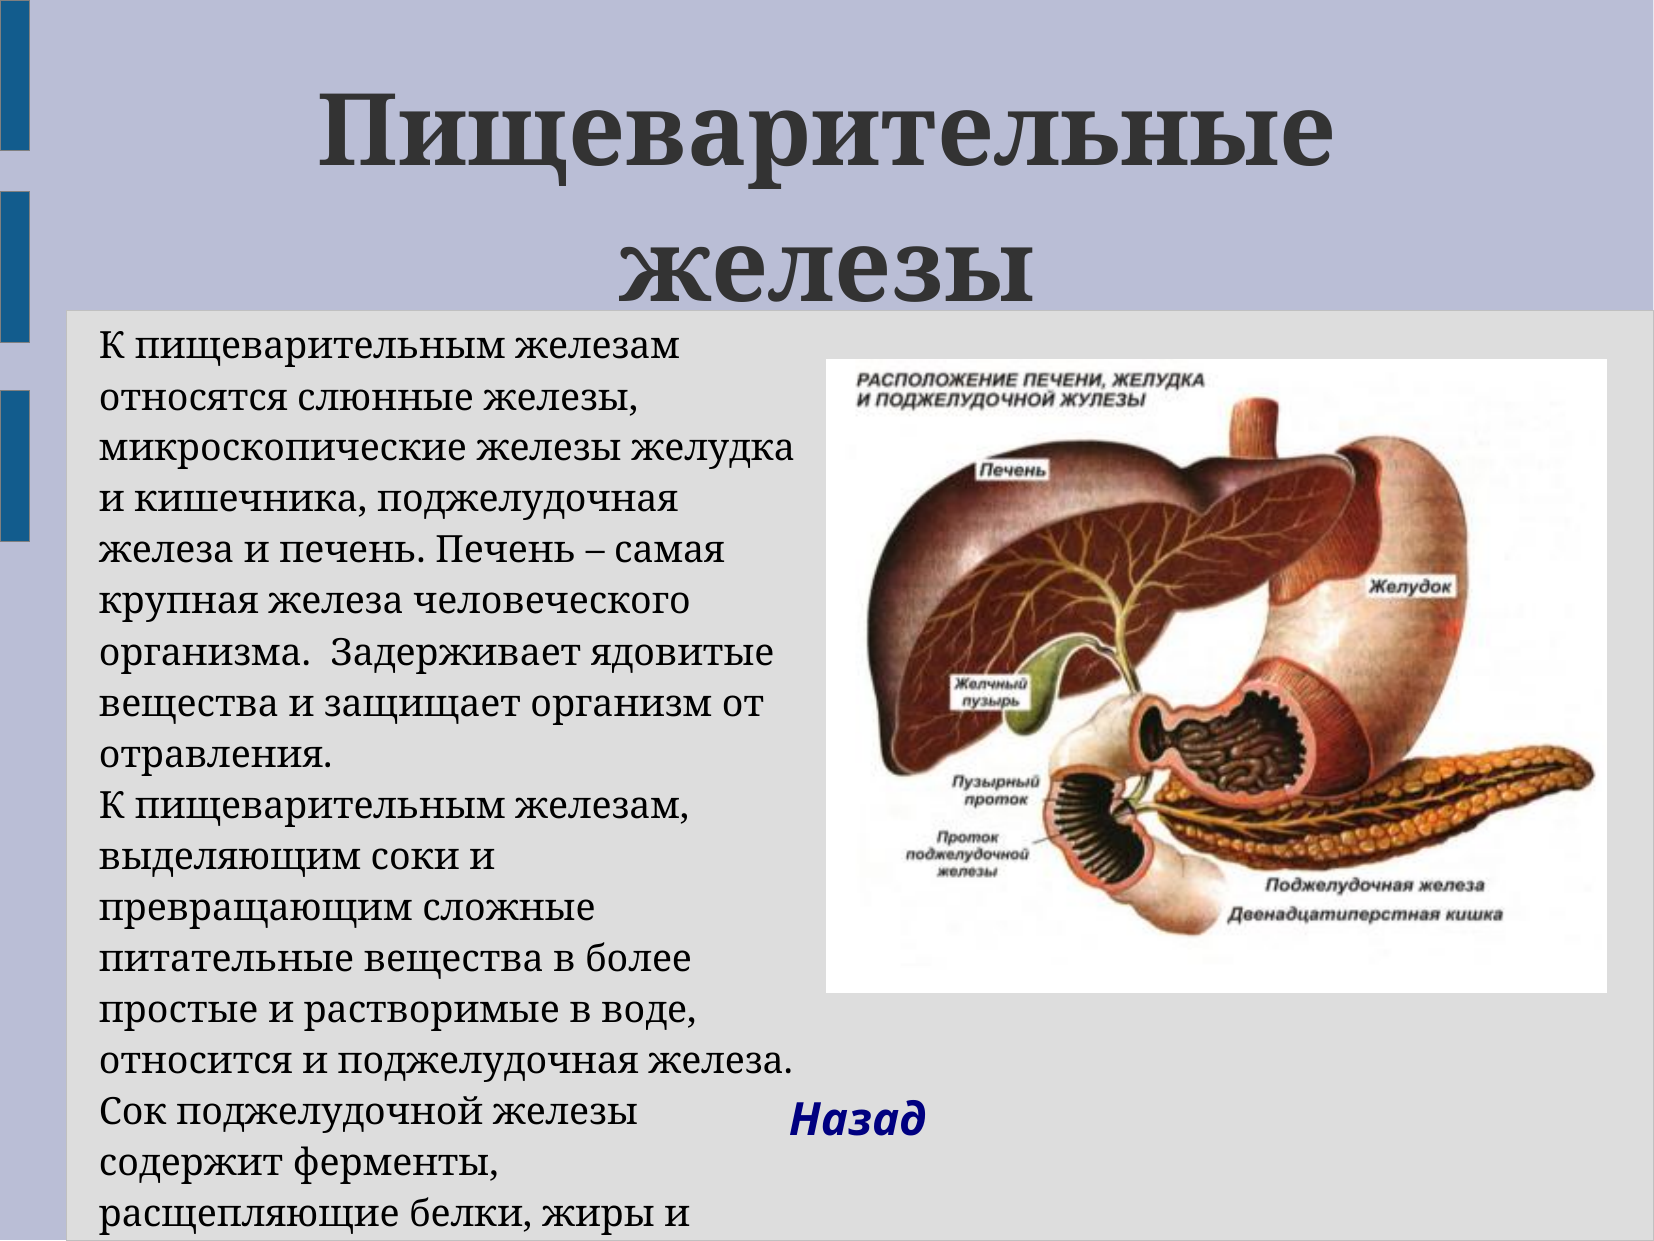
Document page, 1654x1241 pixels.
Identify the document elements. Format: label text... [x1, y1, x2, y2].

title Пищеварительные железы [121, 91, 1534, 299]
title Назад [688, 1015, 1028, 1220]
picture [826, 359, 1607, 993]
list К пищеварительным железам относятся слюнные железы, микроскопические железы желудка и кишечника, поджелудочная железа и печень. Печень – самая крупная железа человеческого организма. Задерживает ядовитые вещества и защищает организм от отравления. К пищеварительным железам, выделяющим соки и превращающим сложные питательные вещества в более простые и растворимые в воде, относится и поджелудочная железа. Сок поджелудочной железы содержит ферменты, расщепляющие белки, жиры и углеводы. [27, 318, 804, 1241]
